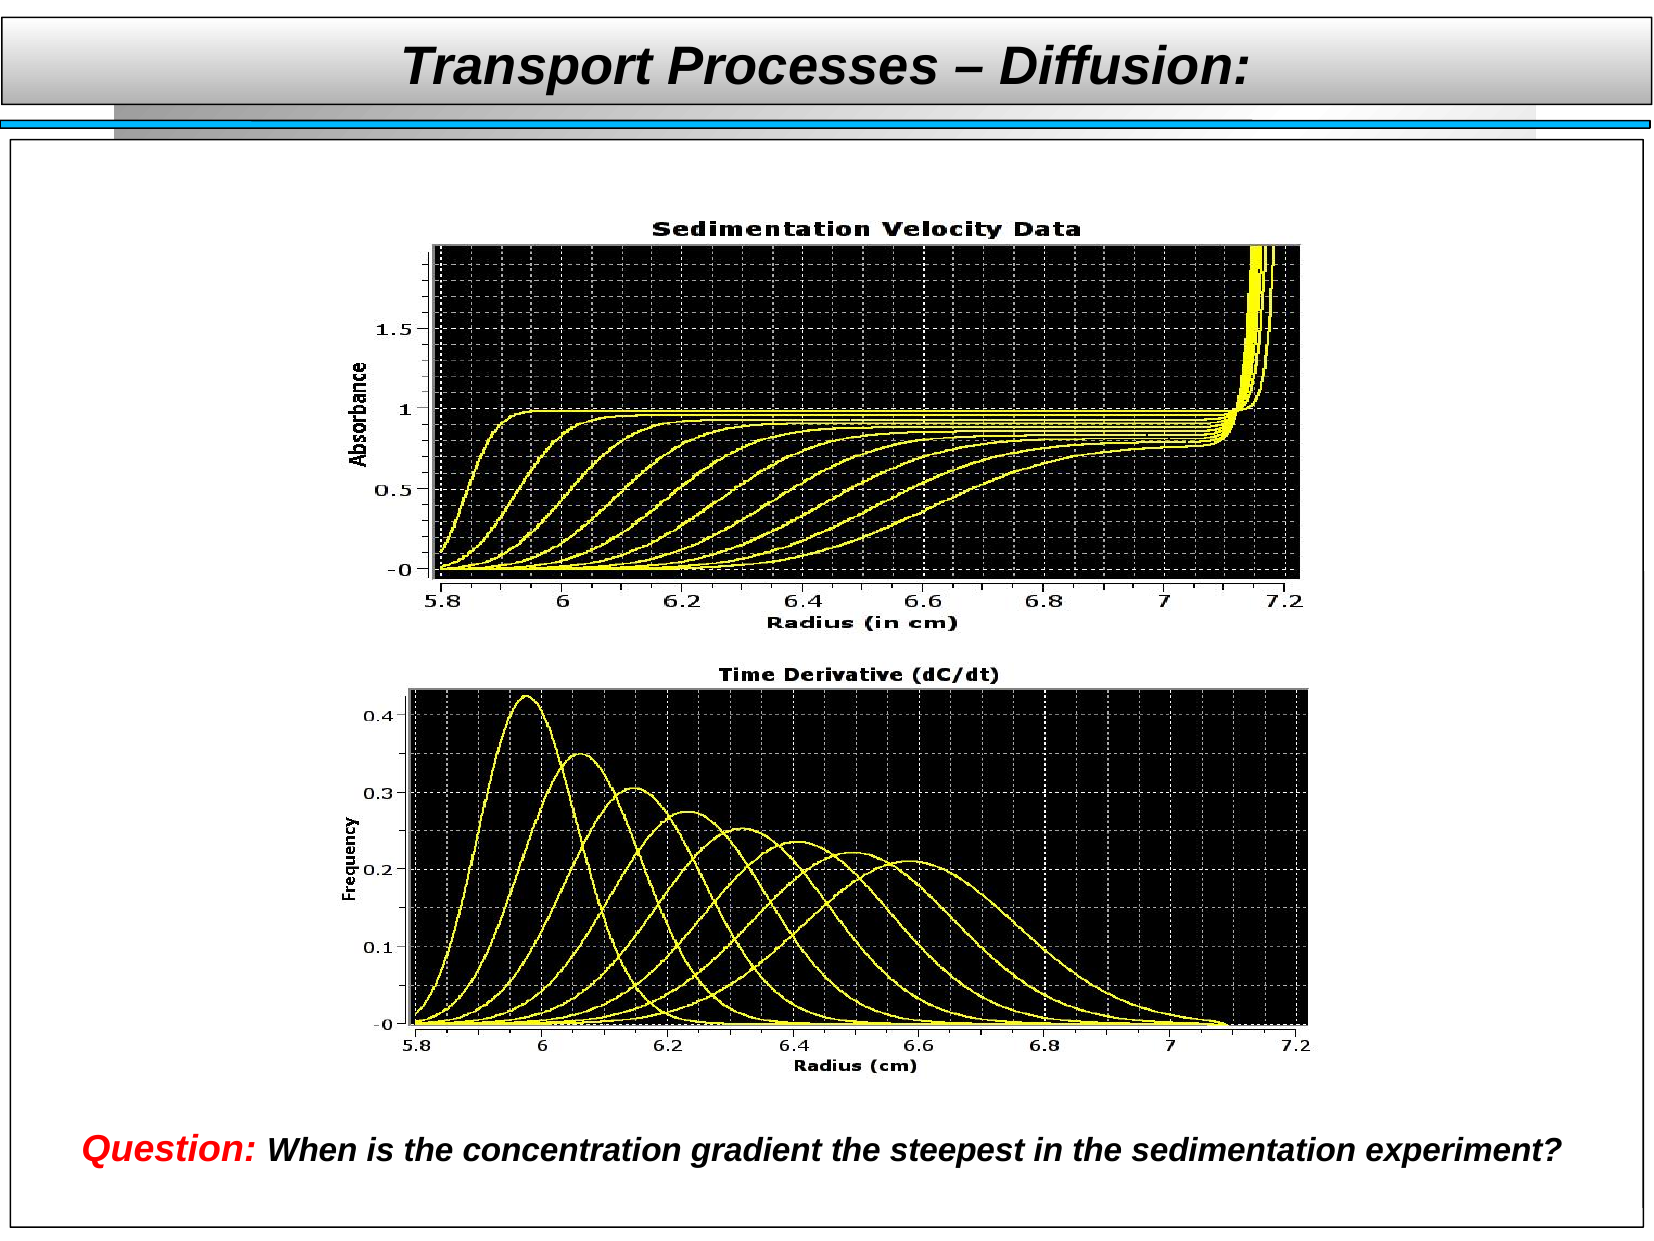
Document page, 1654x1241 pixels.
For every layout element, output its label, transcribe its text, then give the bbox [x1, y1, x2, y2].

text_box Question: When is the concentration gradient the steepest in the sedimentation experiment? [66, 1119, 1588, 1177]
picture [319, 205, 1321, 641]
text_box Transport Processes – Diffusion: [1, 17, 1652, 105]
text_box [0, 120, 1651, 129]
text_box [10, 139, 1644, 1228]
picture [320, 648, 1325, 1079]
